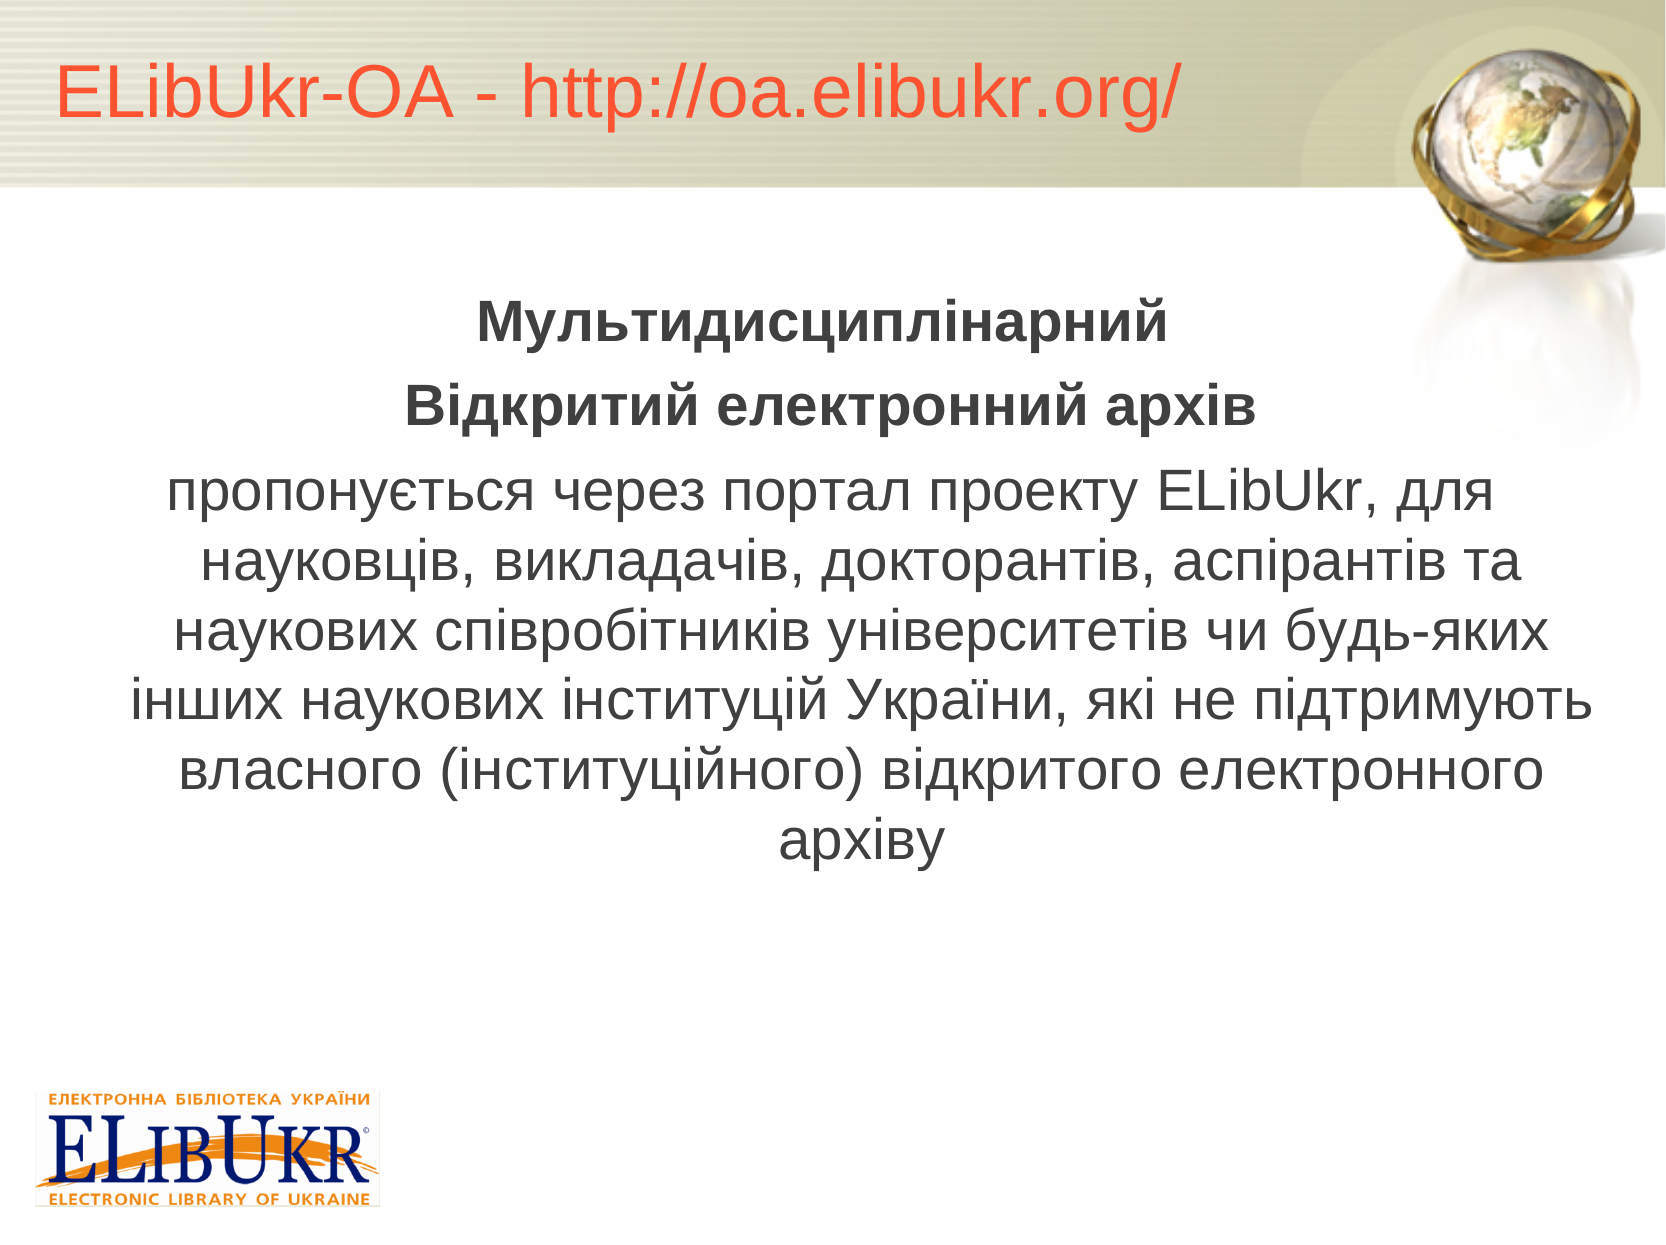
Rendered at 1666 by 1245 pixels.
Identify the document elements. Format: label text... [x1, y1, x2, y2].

list Мультидисциплінарний Відкритий електронний архів пропонується через портал проекту ELibUkr, для науковців, викладачів, докторантів, аспірантів та наукових співробітників університетів чи будь-яких інших наукових інституцій України, які не підтримують власного (інституційного) відкритого електронного архіву [37, 274, 1626, 1113]
picture [0, 0, 1666, 1245]
title ELibUkr-OA - http://oa.elibukr.org/ [37, 12, 1388, 163]
